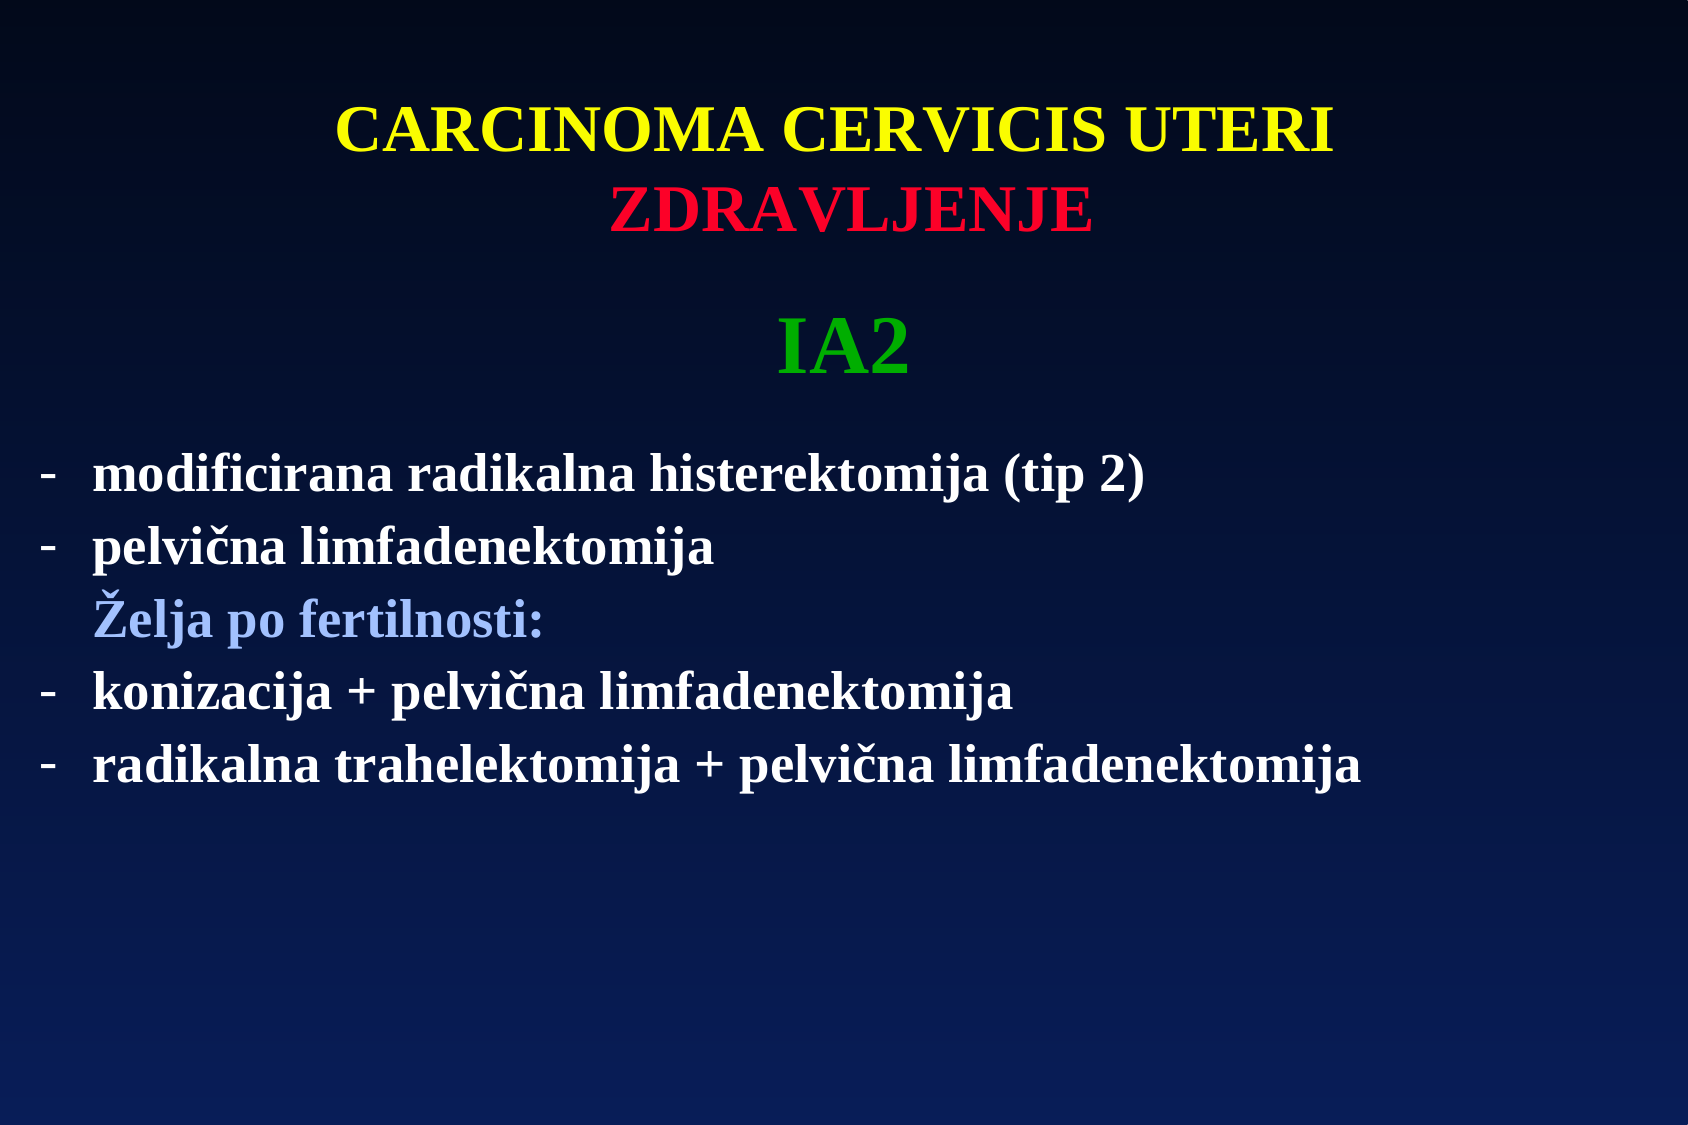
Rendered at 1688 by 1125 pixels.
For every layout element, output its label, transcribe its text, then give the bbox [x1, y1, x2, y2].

title CARCINOMA CERVICIS UTERI ZDRAVLJENJE IA2 [0, 74, 1688, 400]
list modificirana radikalna histerektomija (tip 2) pelvična limfadenektomija Želja po fertilnosti: konizacija + pelvična limfadenektomija radikalna trahelektomija + pelvična limfadenektomija [24, 437, 1688, 950]
